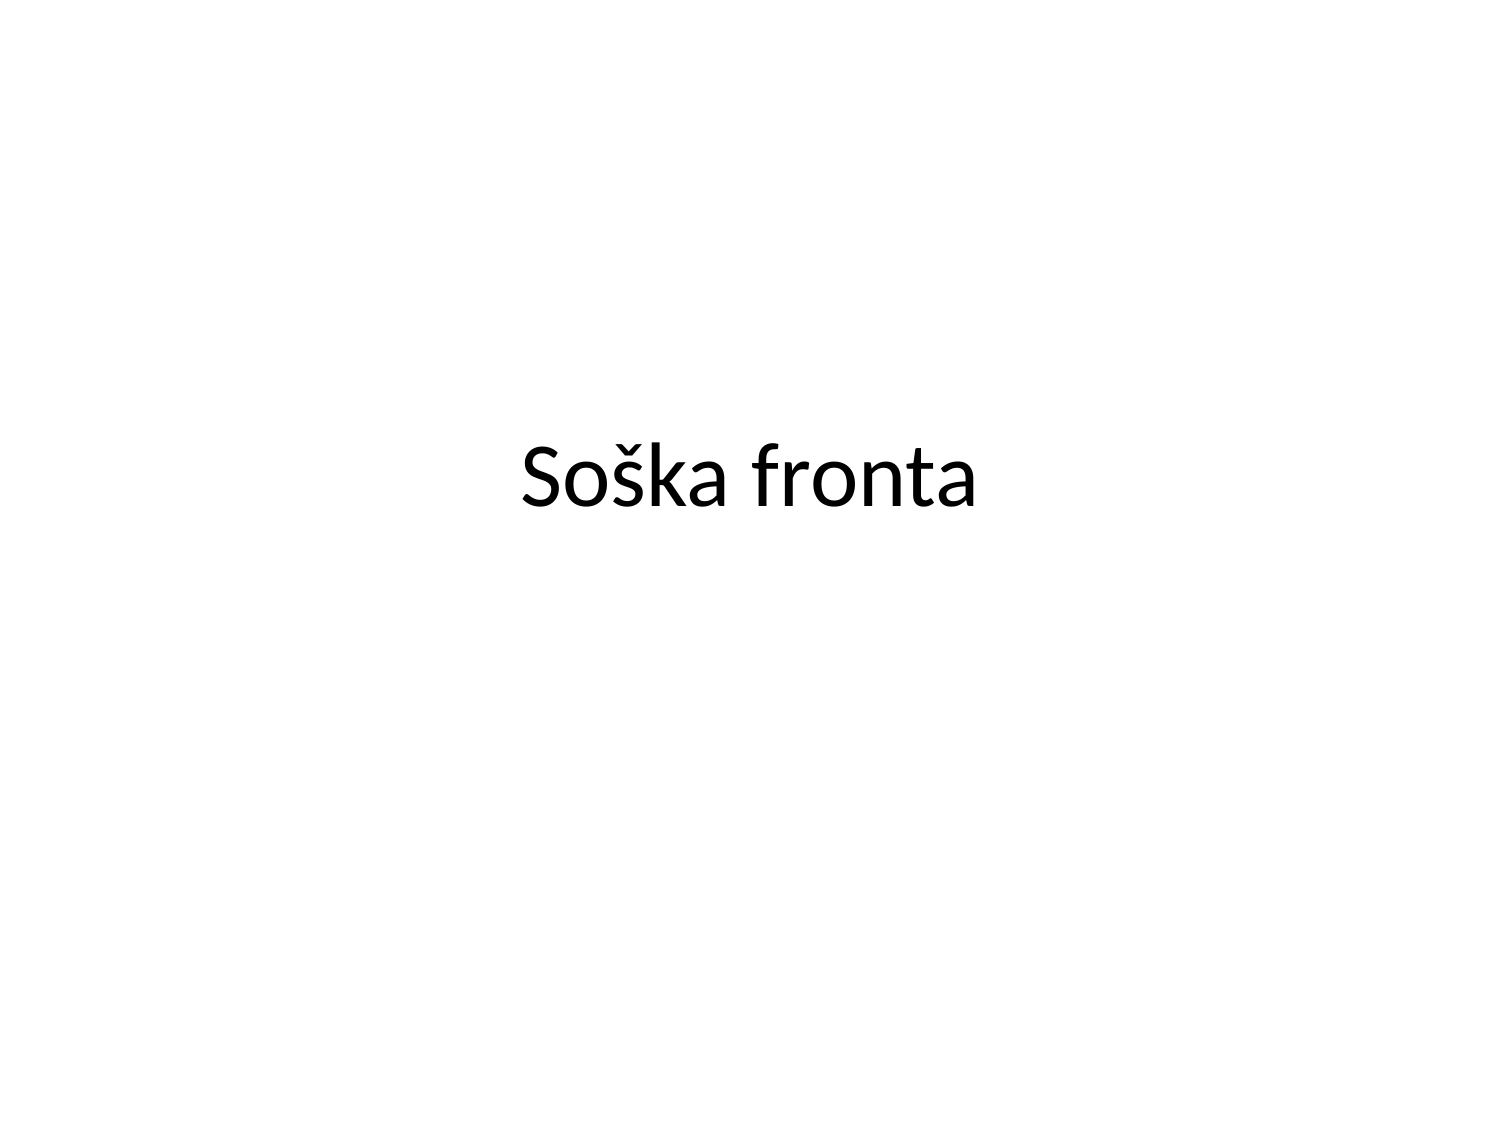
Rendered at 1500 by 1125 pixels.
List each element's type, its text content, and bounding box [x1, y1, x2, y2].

title Soška fronta [112, 349, 1388, 591]
